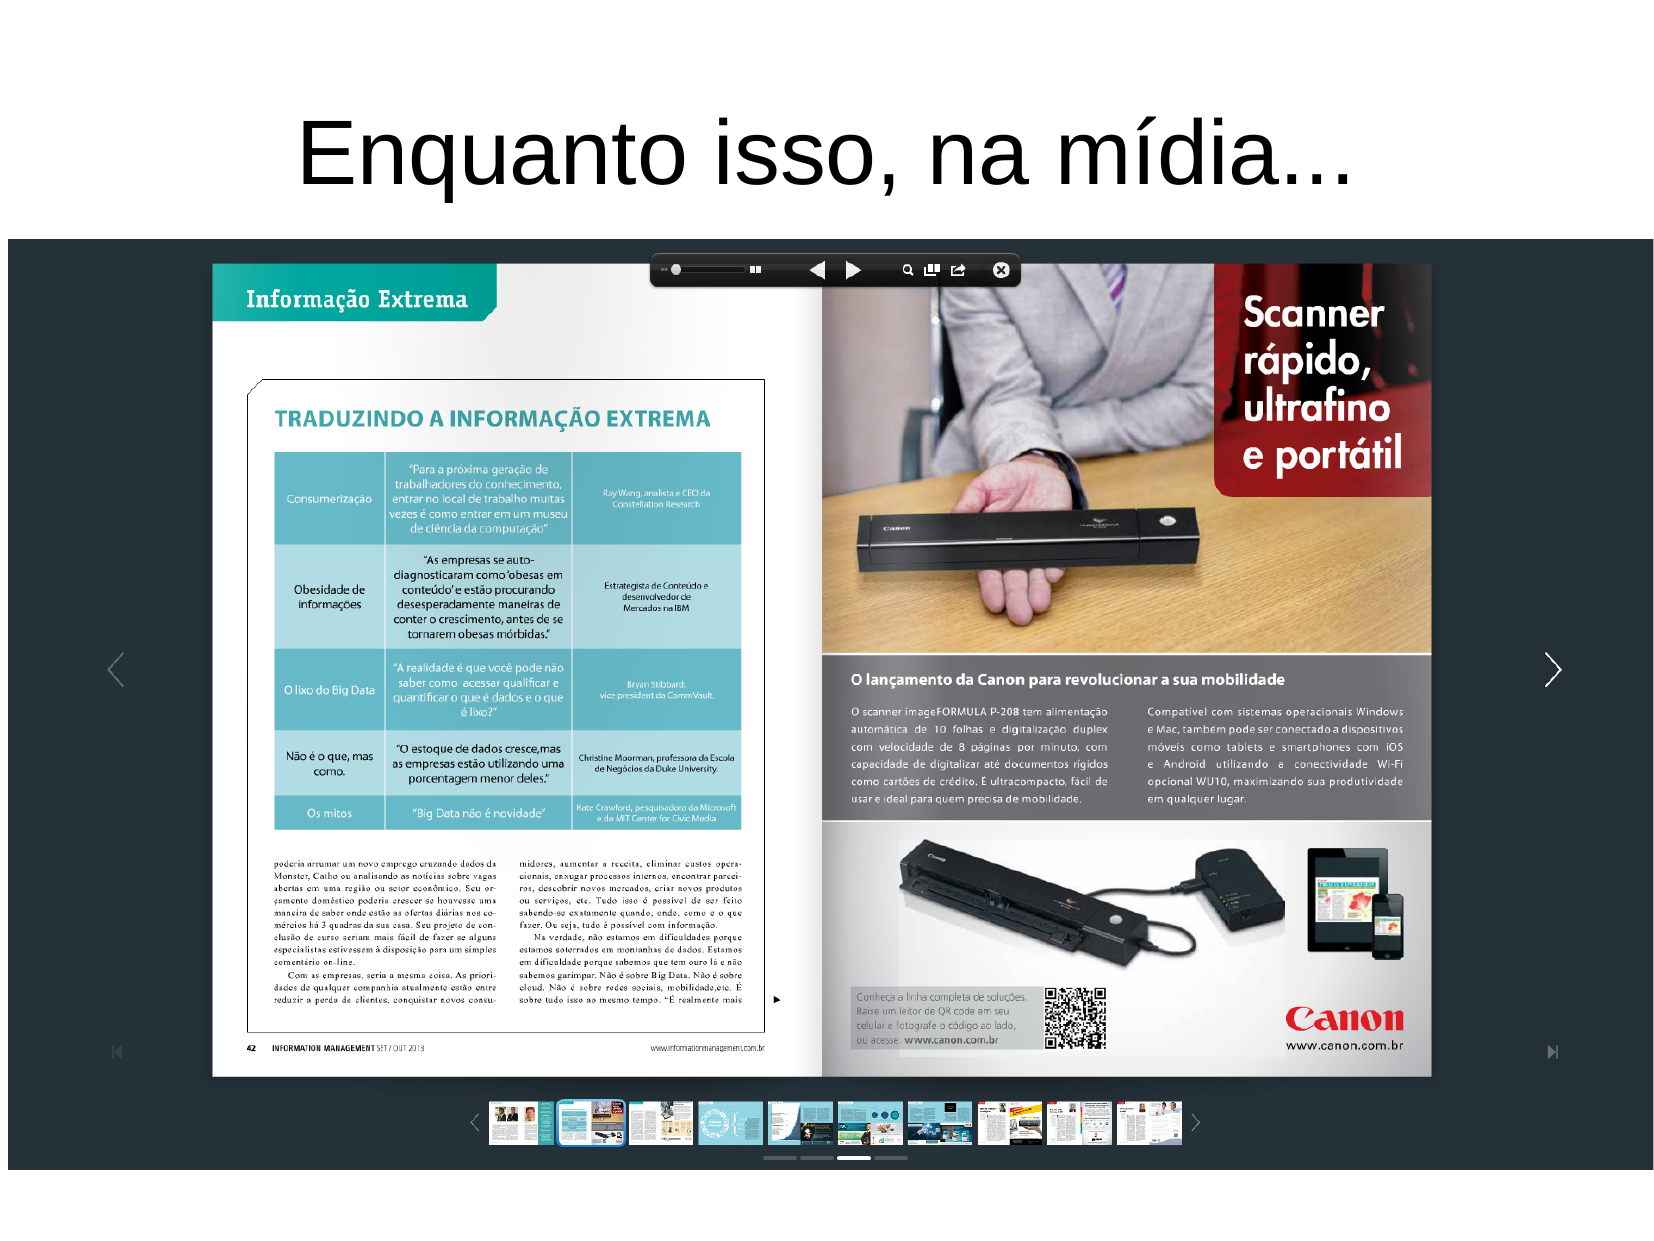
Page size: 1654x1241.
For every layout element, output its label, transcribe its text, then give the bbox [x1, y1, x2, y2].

picture [8, 239, 1654, 1170]
title Enquanto isso, na mídia... [82, 49, 1571, 239]
